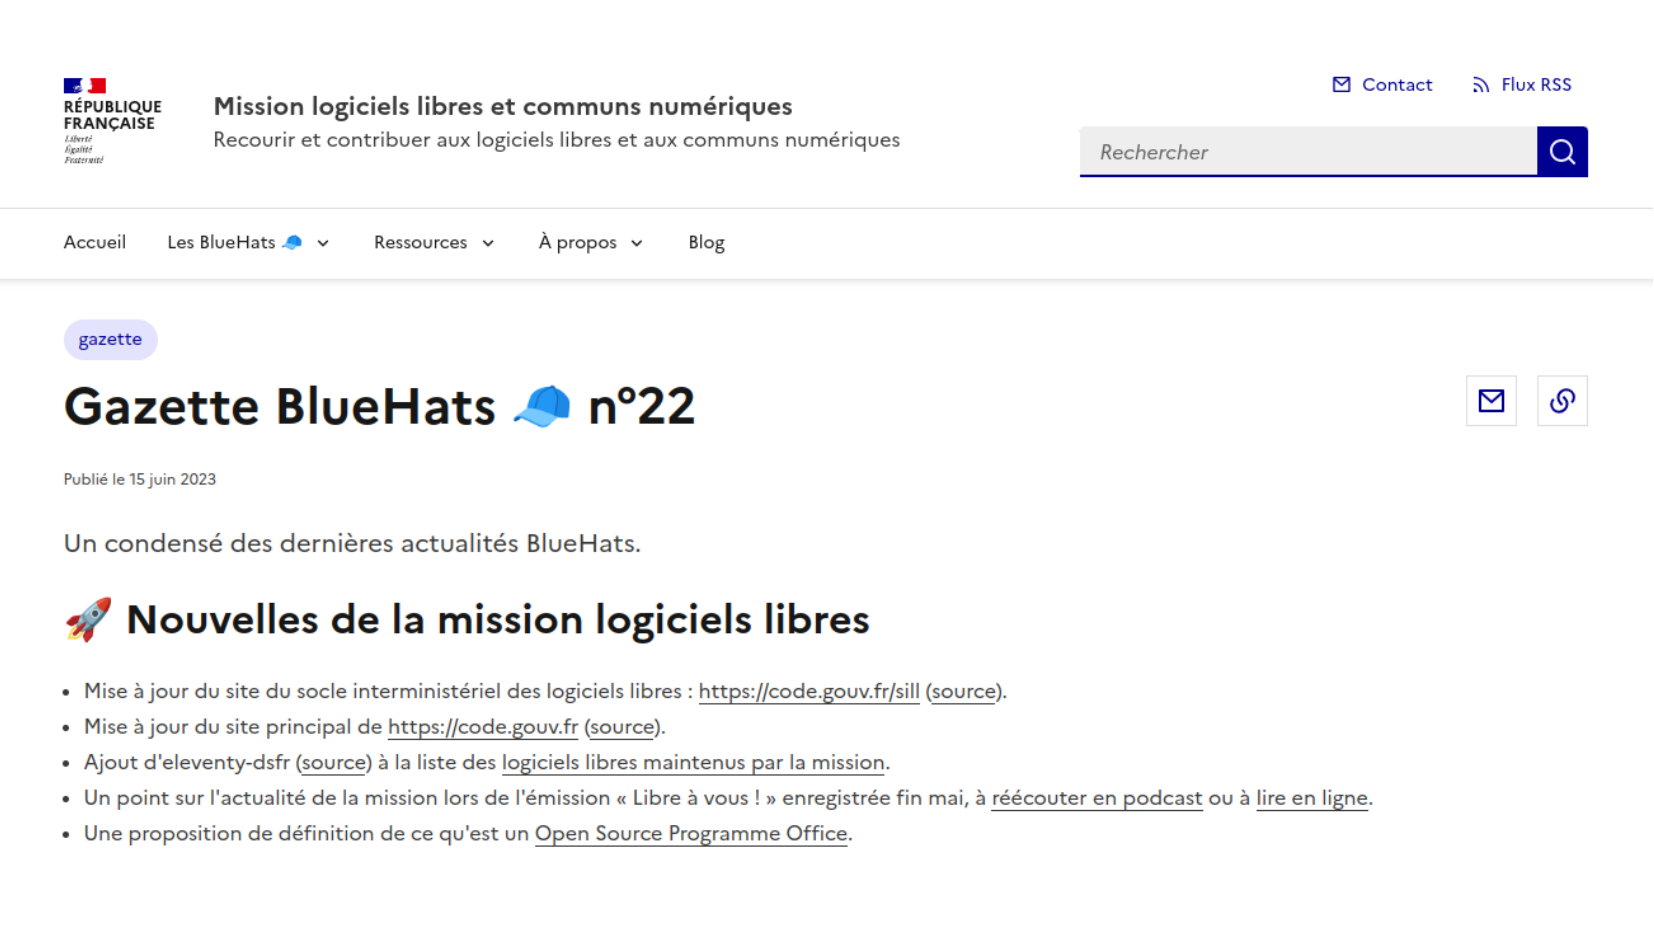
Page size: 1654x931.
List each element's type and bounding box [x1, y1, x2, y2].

picture [0, 49, 1653, 885]
